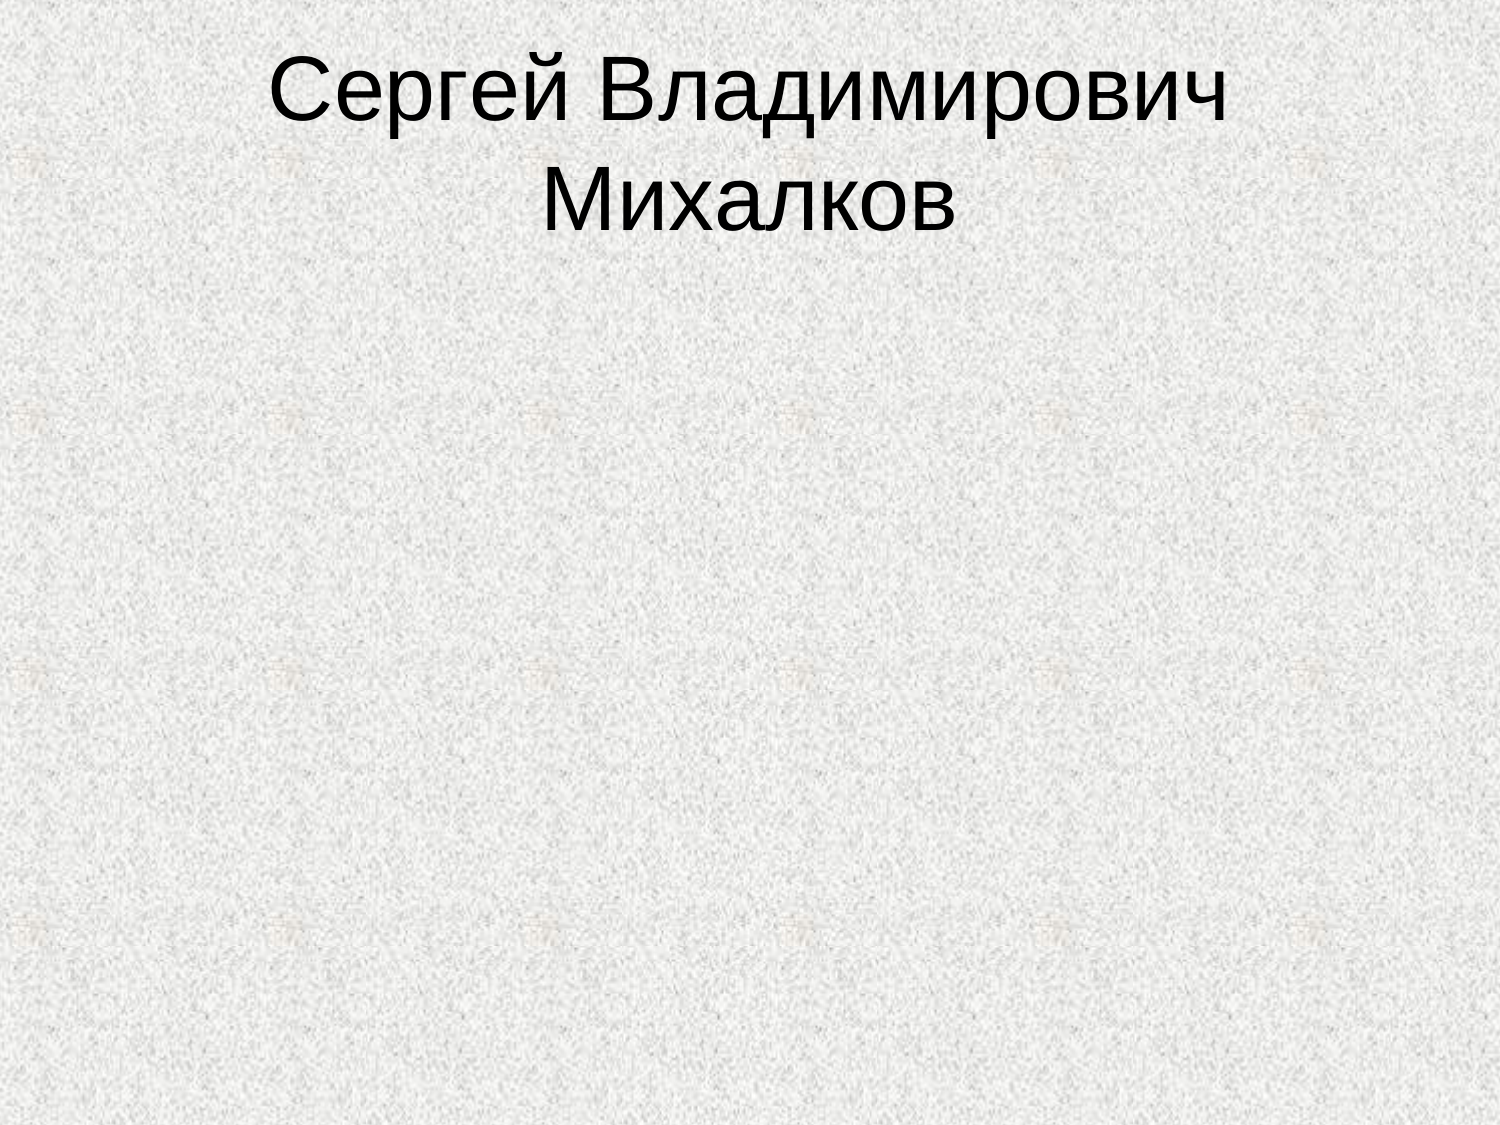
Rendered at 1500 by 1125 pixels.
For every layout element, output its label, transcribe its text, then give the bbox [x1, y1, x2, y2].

title Сергей Владимирович Михалков [75, 20, 1425, 257]
picture [0, 0, 1500, 1125]
